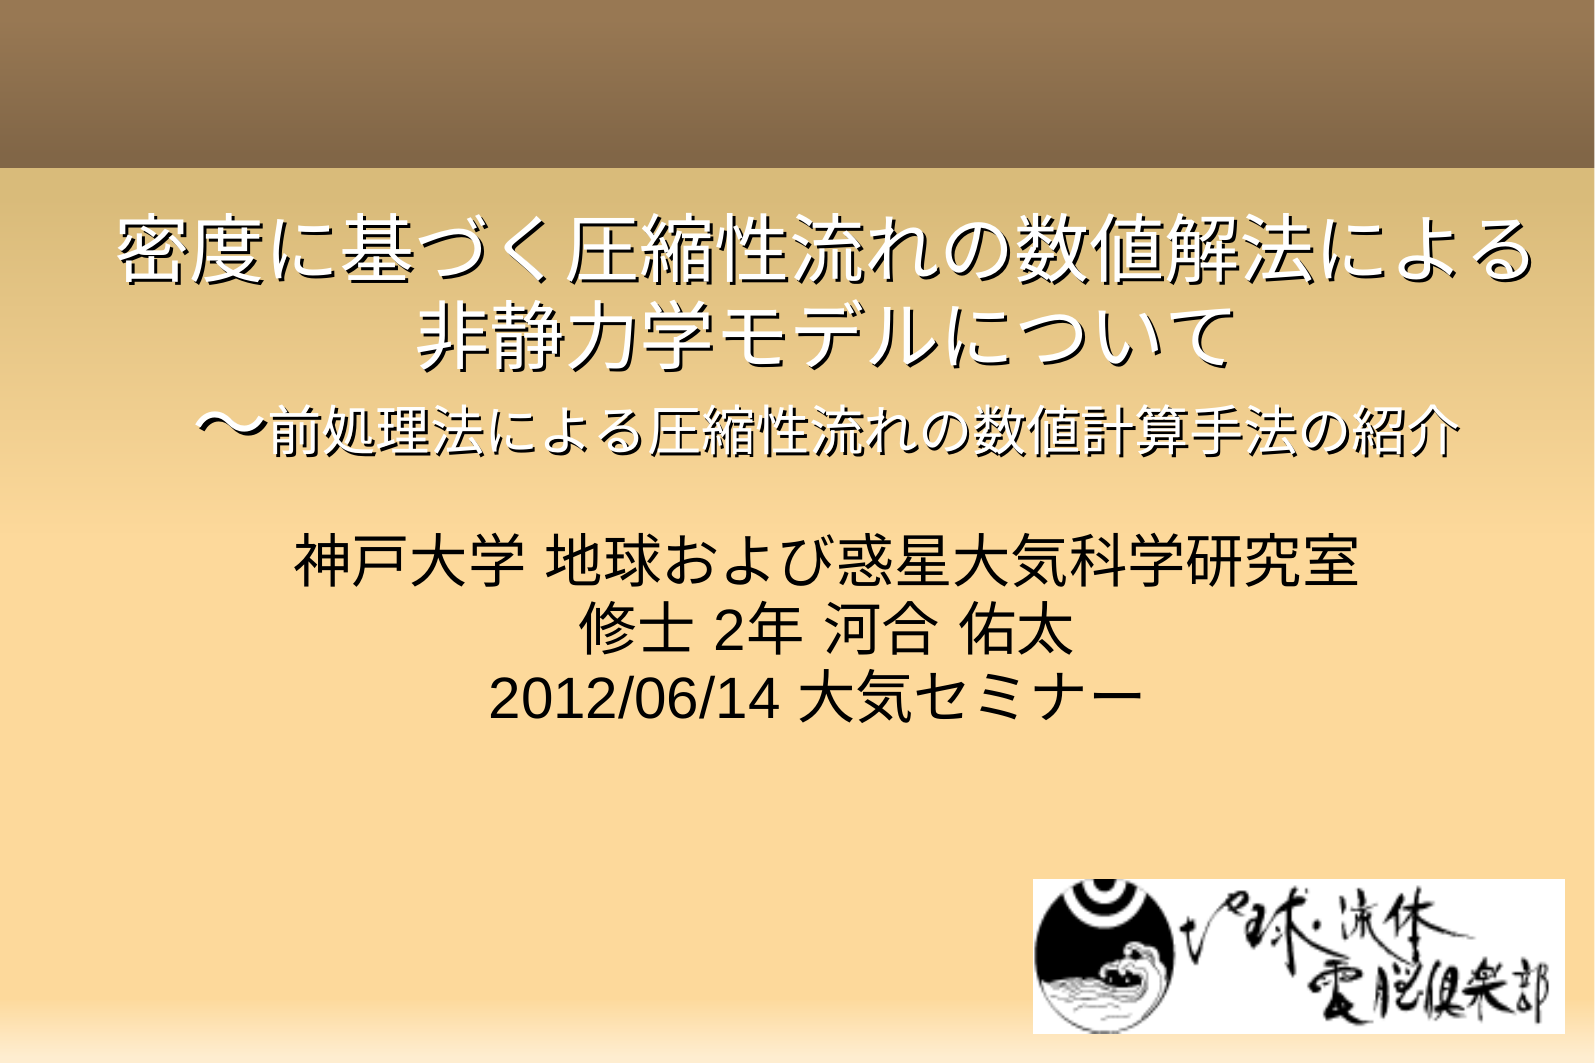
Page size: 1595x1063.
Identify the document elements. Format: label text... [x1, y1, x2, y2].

subtitle 密度に基づく圧縮性流れの数値解法による 非静力学モデルについて 〜前処理法による圧縮性流れの数値計算手法の紹介 神戸大学 地球および惑星大気科学研究室 修士 2年 河合 佑太 2012/06/14 大気セミナー [88, 40, 1565, 898]
picture [0, 0, 1595, 1063]
